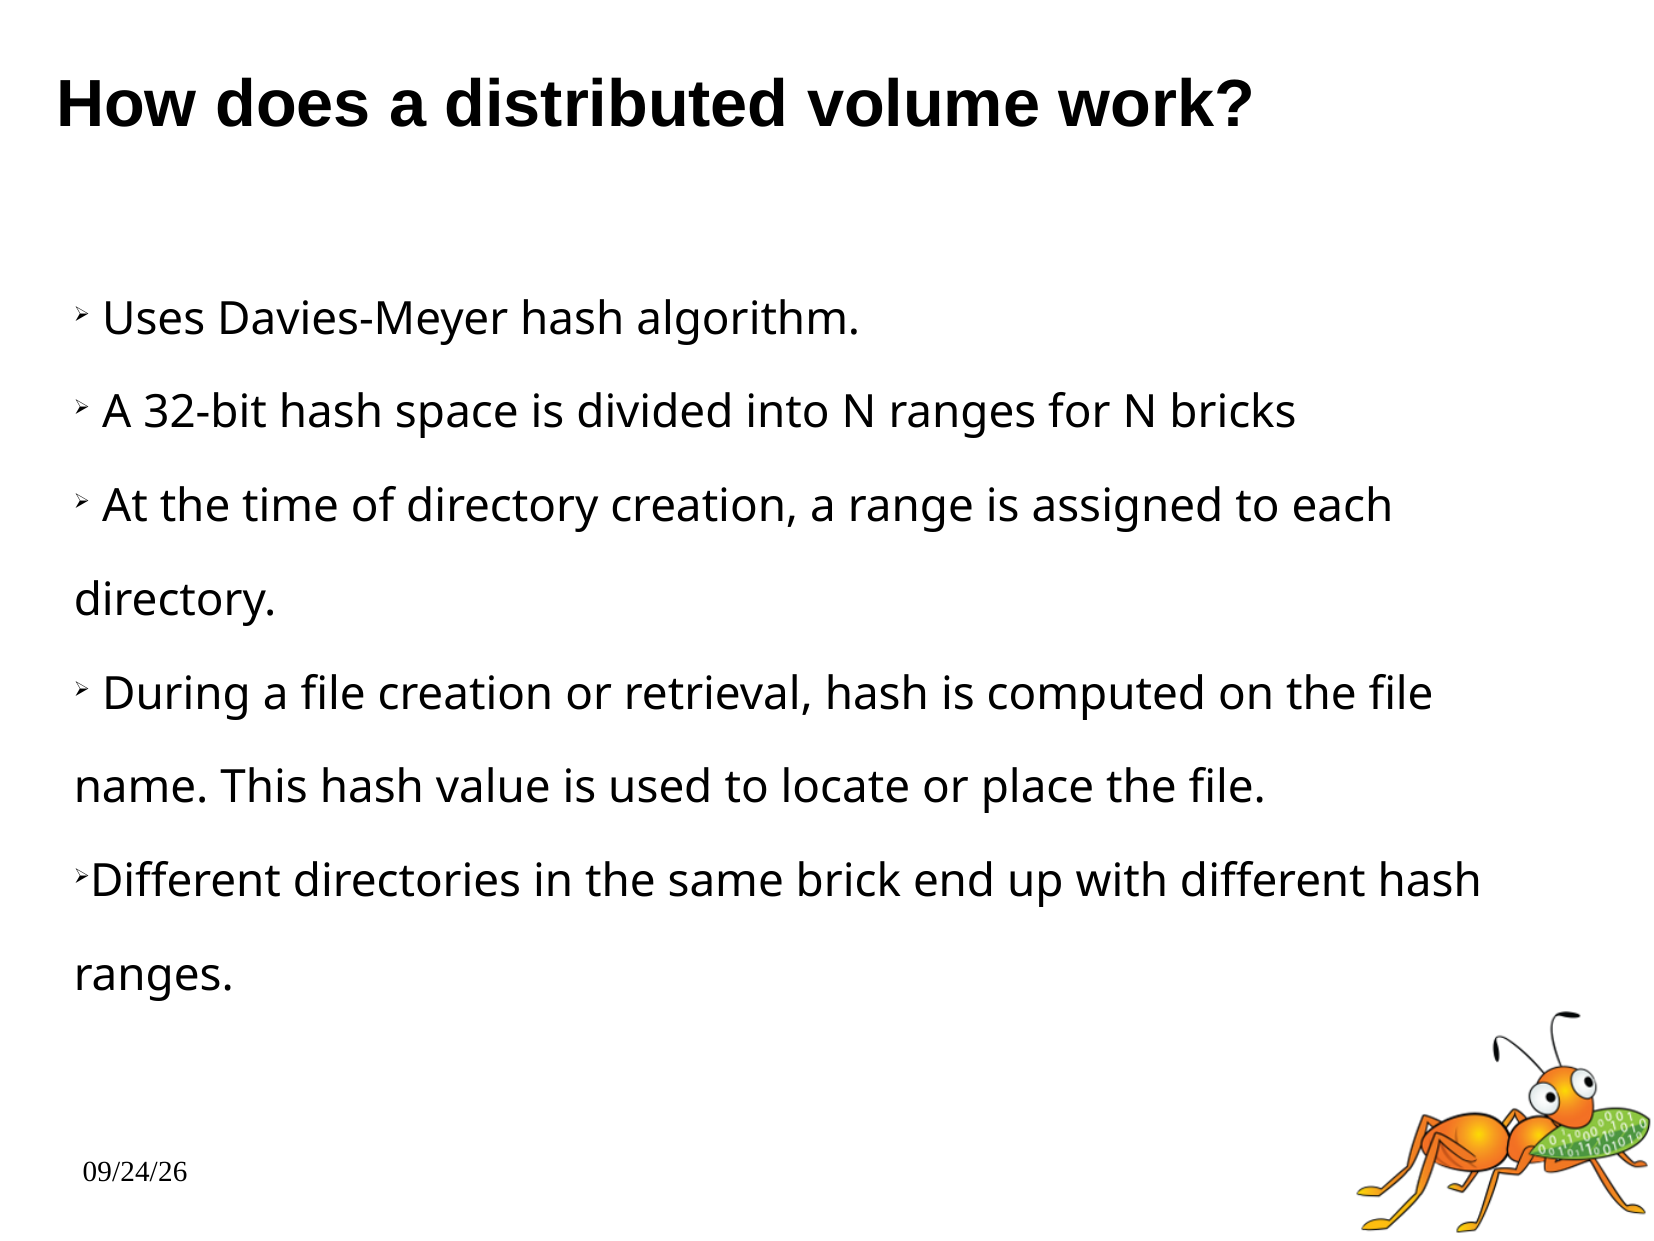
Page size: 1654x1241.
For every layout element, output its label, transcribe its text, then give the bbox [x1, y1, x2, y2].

picture [1353, 1009, 1654, 1235]
text_box Uses Davies-Meyer hash algorithm. A 32-bit hash space is divided into N ranges for N bricks At the time of directory creation, a range is assigned to each directory. During a file creation or retrieval, hash is computed on the file name. This hash value is used to locate or place the file. Different directories in the same brick end up with different hash ranges. [59, 246, 1565, 1004]
text_box How does a distributed volume work? [41, 59, 1312, 149]
